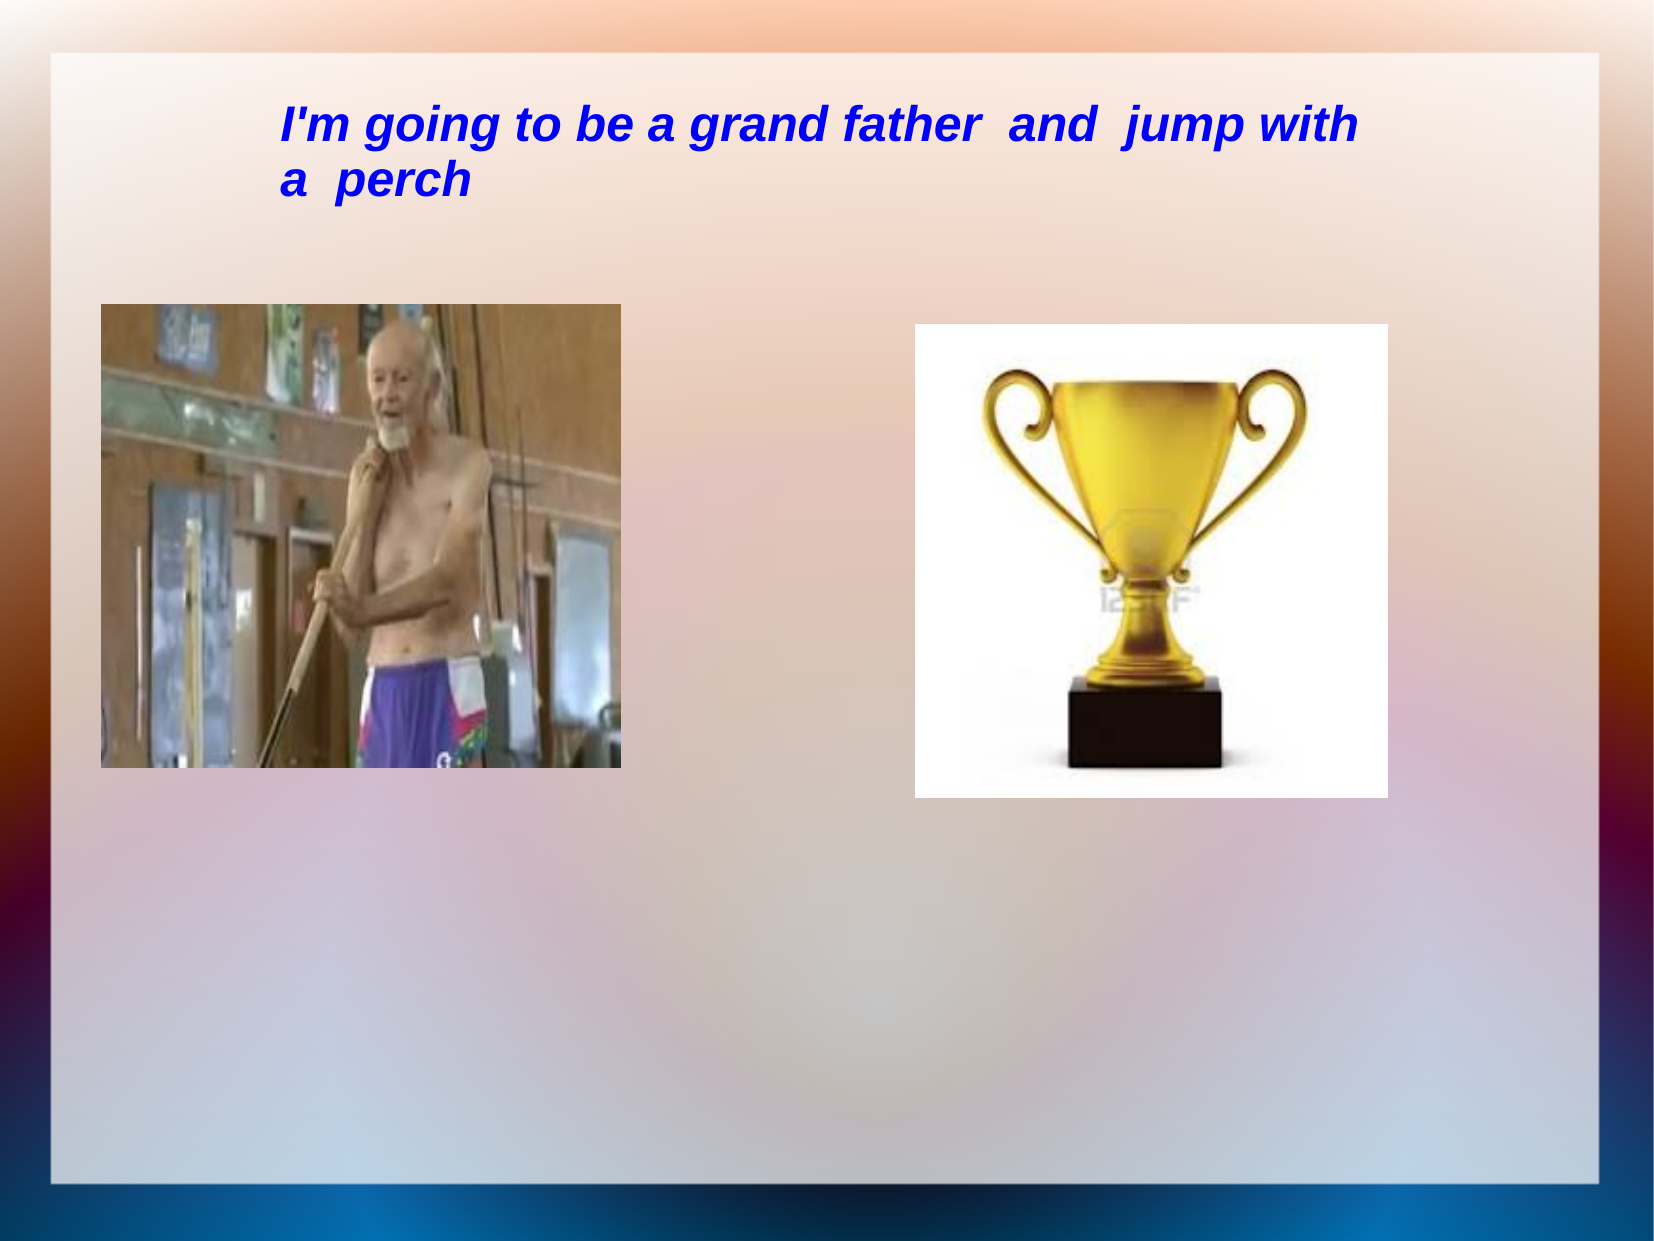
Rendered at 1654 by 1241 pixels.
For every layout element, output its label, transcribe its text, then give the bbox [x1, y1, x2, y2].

text_box I'm going to be a grand father and jump with a perch [265, 88, 1388, 253]
picture [0, 0, 1654, 1241]
